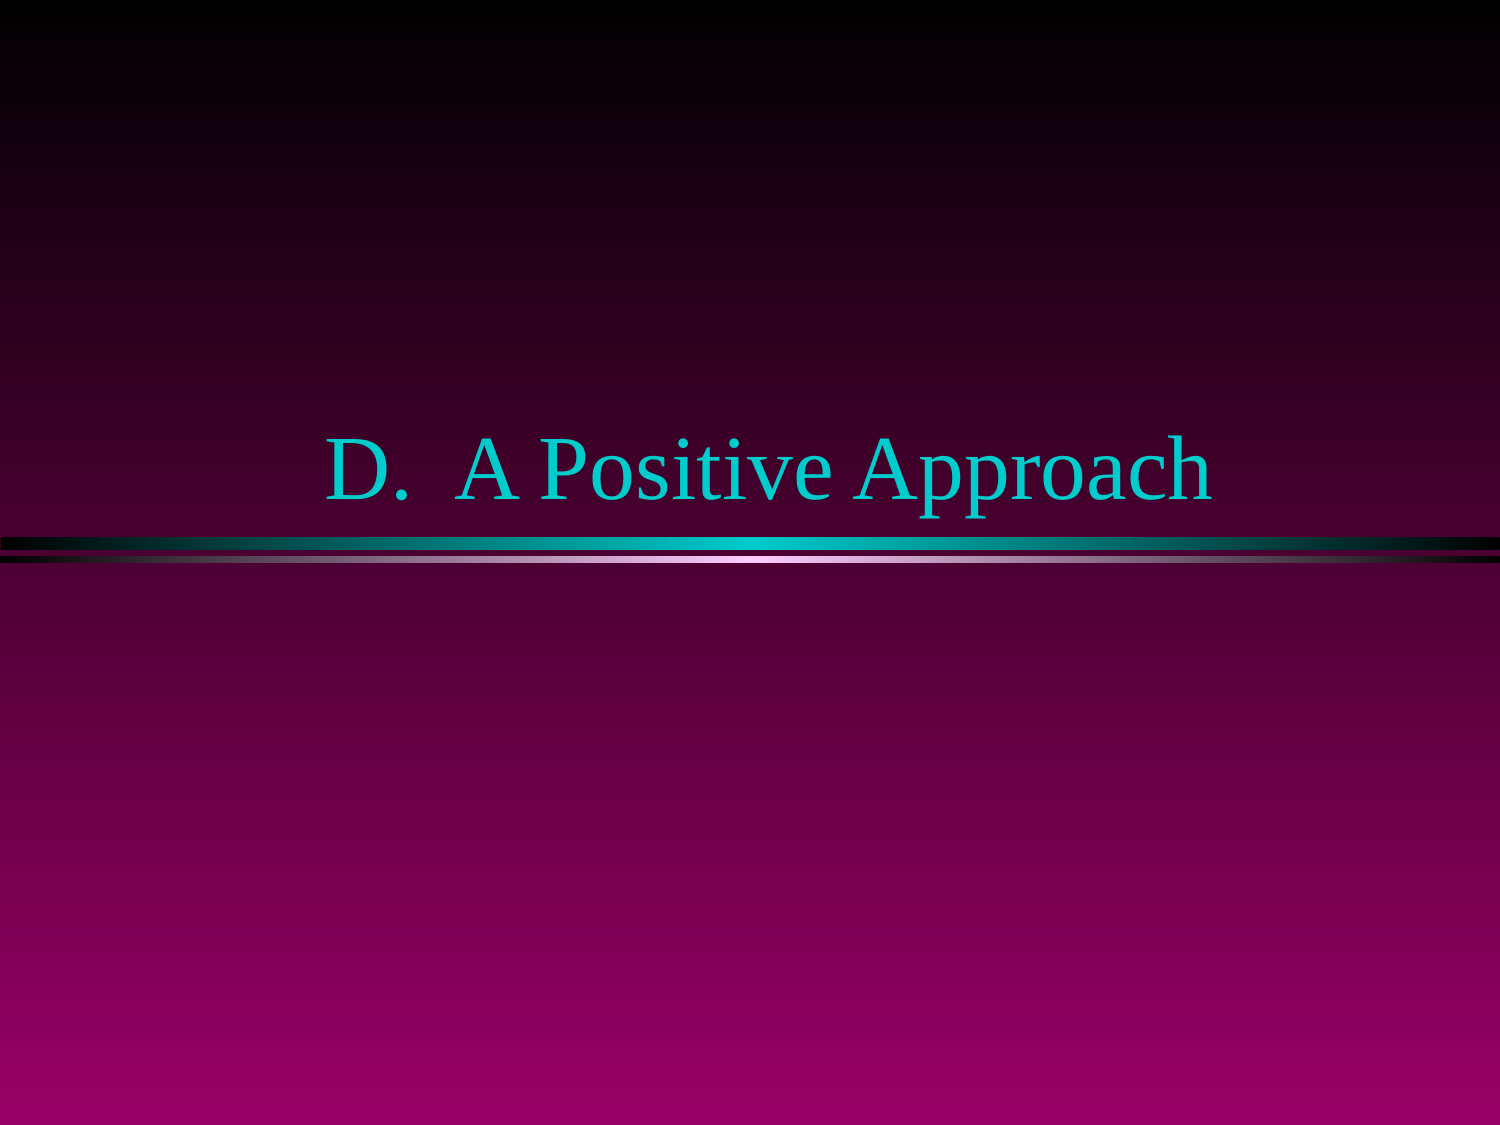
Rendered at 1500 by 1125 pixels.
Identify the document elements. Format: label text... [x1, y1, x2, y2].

title D. A Positive Approach [118, 374, 1422, 563]
